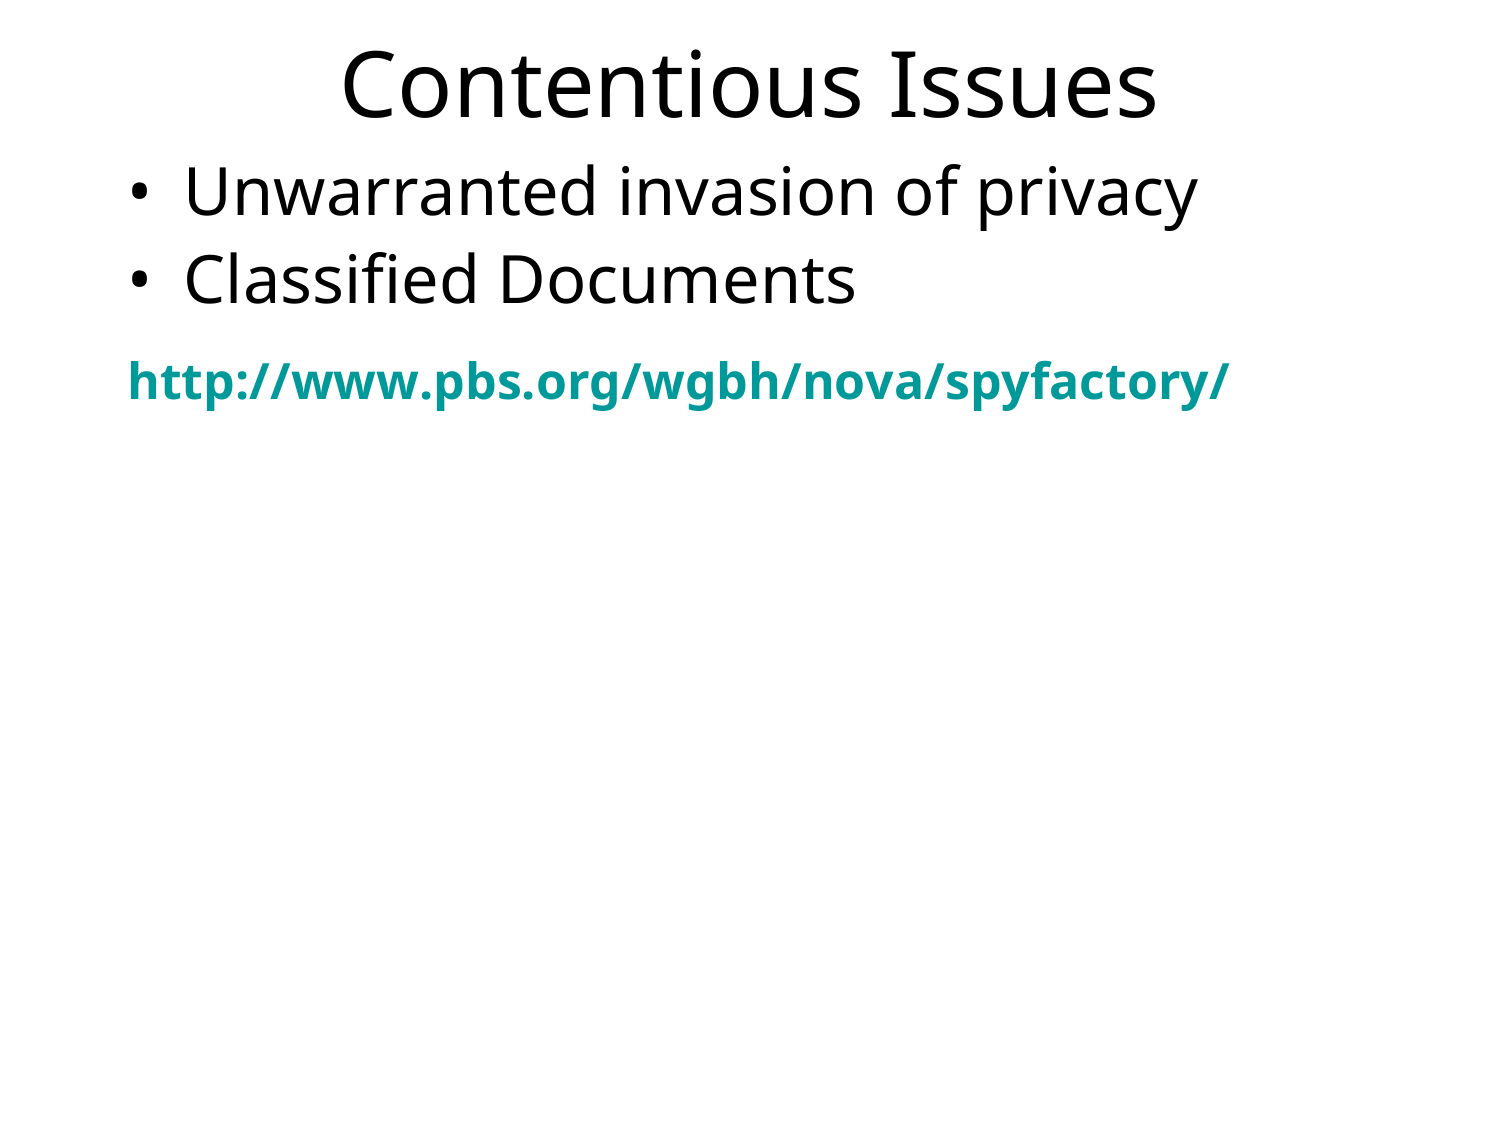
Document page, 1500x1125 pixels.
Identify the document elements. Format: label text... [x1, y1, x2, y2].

list Unwarranted invasion of privacy Classified Documents http://www.pbs.org/wgbh/nova/spyfactory/ [112, 149, 1388, 672]
title Contentious Issues [112, 0, 1388, 149]
